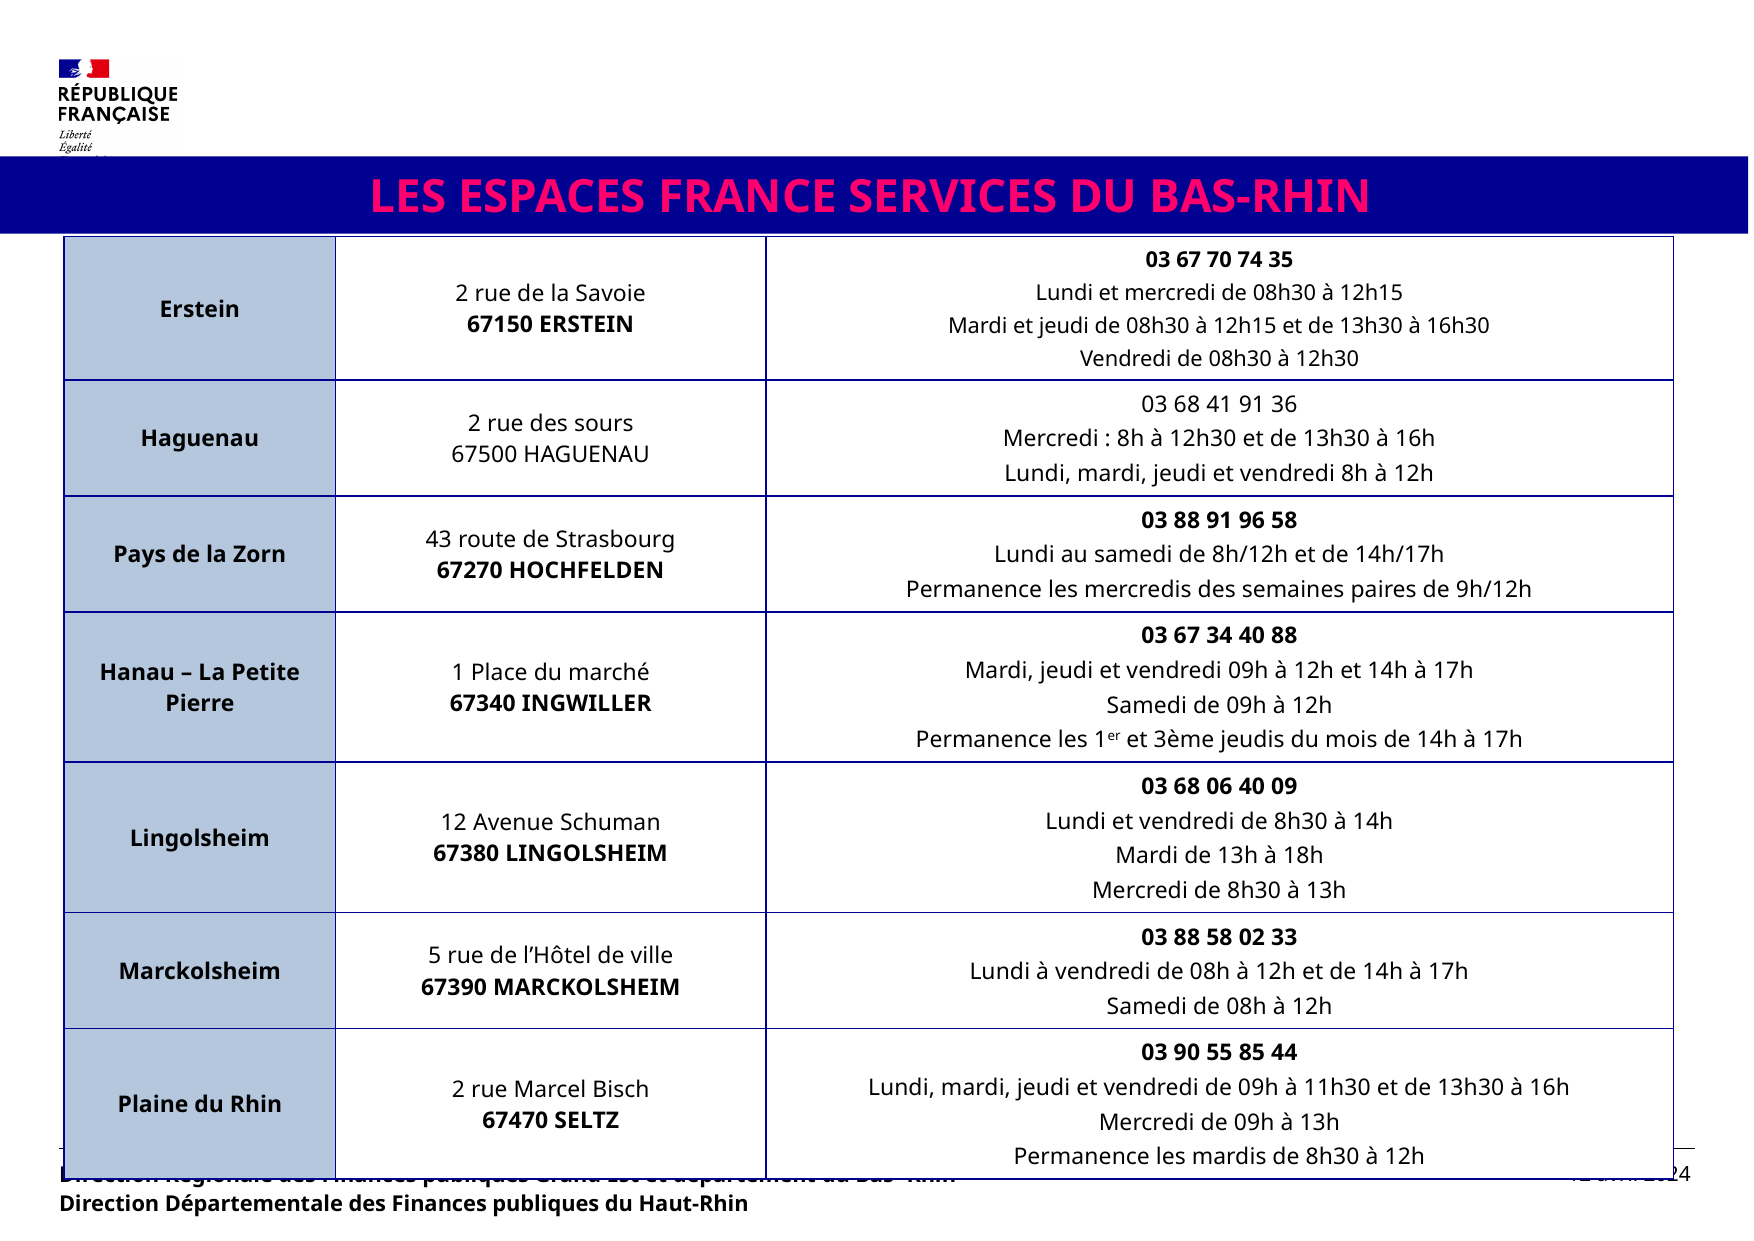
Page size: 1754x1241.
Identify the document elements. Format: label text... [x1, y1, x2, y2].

table_cell 12 Avenue Schuman 67380 LINGOLSHEIM [336, 763, 765, 912]
table_cell 03 90 55 85 44 Lundi, mardi, jeudi et vendredi de 09h à 11h30 et de 13h30 à 16h Mercredi de 09h à 13h Permanence les mardis de 8h30 à 12h [767, 1029, 1673, 1178]
table_cell 03 67 34 40 88 Mardi, jeudi et vendredi 09h à 12h et 14h à 17h Samedi de 09h à 12h Permanence les 1er et 3ème jeudis du mois de 14h à 17h [767, 613, 1673, 761]
table_cell 03 88 91 96 58 Lundi au samedi de 8h/12h et de 14h/17h Permanence les mercredis des semaines paires de 9h/12h [767, 497, 1673, 611]
table_cell 2 rue des sours 67500 HAGUENAU [336, 381, 765, 495]
table_cell 03 68 41 91 36 Mercredi : 8h à 12h30 et de 13h30 à 16h Lundi, mardi, jeudi et vendredi 8h à 12h [767, 381, 1673, 495]
table_cell Pays de la Zorn [65, 497, 335, 611]
table_header 03 67 70 74 35 Lundi et mercredi de 08h30 à 12h15 Mardi et jeudi de 08h30 à 12h15 et de 13h30 à 16h30 Vendredi de 08h30 à 12h30 [767, 237, 1673, 379]
table_cell Lingolsheim [65, 763, 335, 912]
table_cell Plaine du Rhin [65, 1029, 335, 1178]
table_cell 03 88 58 02 33 Lundi à vendredi de 08h à 12h et de 14h à 17h Samedi de 08h à 12h [767, 913, 1673, 1028]
text_box LES ESPACES FRANCE SERVICES DU BAS-RHIN [0, 159, 1749, 231]
table_cell 43 route de Strasbourg 67270 HOCHFELDEN [336, 497, 765, 611]
table_cell 2 rue Marcel Bisch 67470 SELTZ [336, 1029, 765, 1178]
table_header 2 rue de la Savoie 67150 ERSTEIN [336, 237, 765, 379]
picture [59, 59, 178, 156]
table_cell Marckolsheim [65, 913, 335, 1028]
table_cell Haguenau [65, 381, 335, 495]
table_cell 1 Place du marché 67340 INGWILLER [336, 613, 765, 761]
table_cell 5 rue de l’Hôtel de ville 67390 MARCKOLSHEIM [336, 913, 765, 1028]
table_cell 03 68 06 40 09 Lundi et vendredi de 8h30 à 14h Mardi de 13h à 18h Mercredi de 8h30 à 13h [767, 763, 1673, 912]
table_header Erstein [65, 237, 335, 379]
table_cell Hanau – La Petite Pierre [65, 613, 335, 761]
